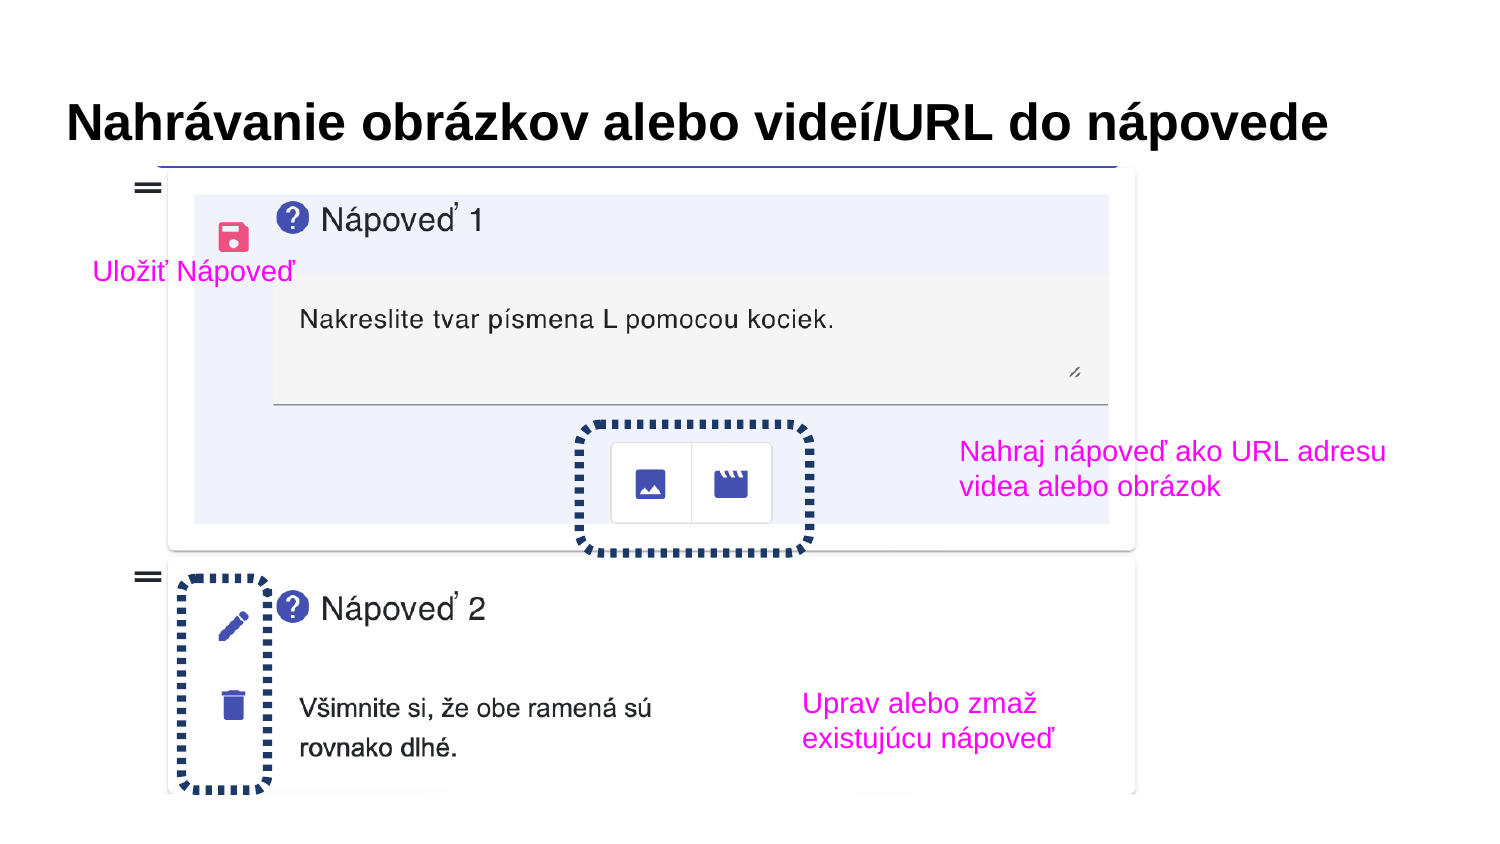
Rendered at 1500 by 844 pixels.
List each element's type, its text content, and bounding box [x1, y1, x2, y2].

text_box Uprav alebo zmaž existujúcu nápoveď [787, 676, 1102, 763]
picture [133, 167, 1149, 794]
text_box Uložiť Nápoveď [77, 245, 357, 296]
title Nahrávanie obrázkov alebo videí/URL do nápovede [51, 72, 1449, 167]
text_box Nahraj nápoveď ako URL adresu videa alebo obrázok [944, 424, 1449, 511]
